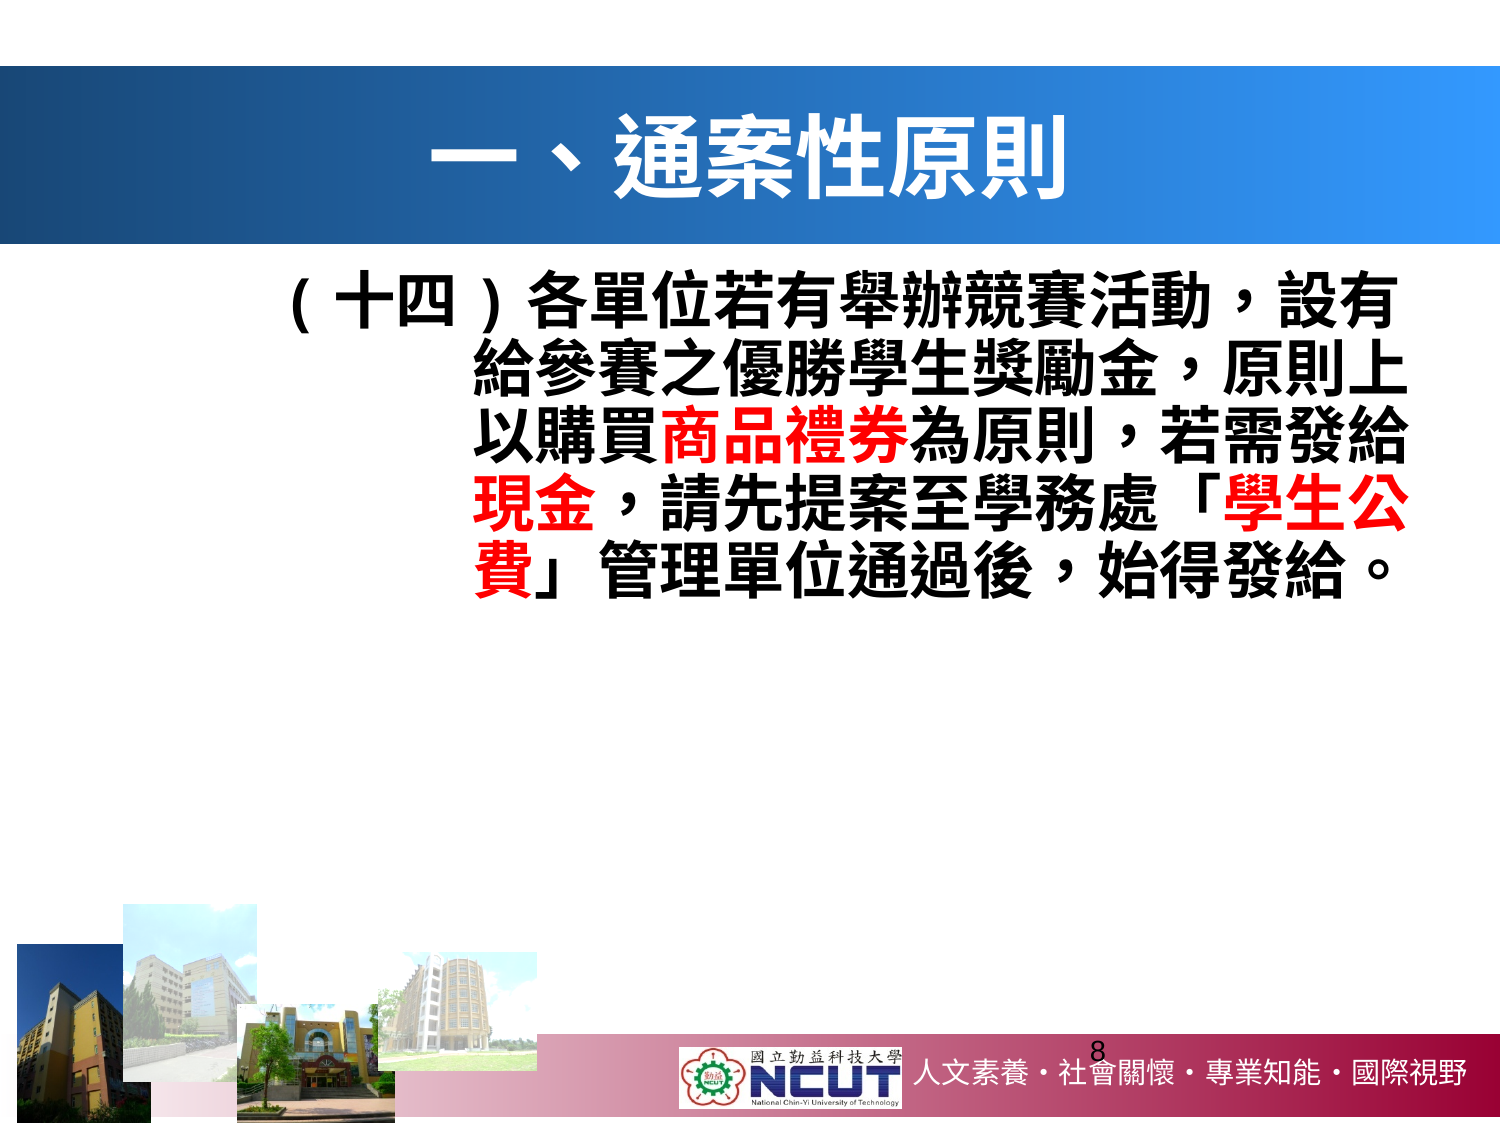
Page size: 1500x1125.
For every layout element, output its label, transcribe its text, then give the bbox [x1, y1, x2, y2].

title 一、通案性原則 [0, 66, 1500, 244]
list (十四)各單位若有舉辦競賽活動，設有給參賽之優勝學生獎勵金，原則上以購買商品禮券為原則，若需發給現金，請先提案至學務處「學生公費」管理單位通過後，始得發給。 [75, 262, 1426, 1005]
text_box [1074, 1024, 1426, 1103]
